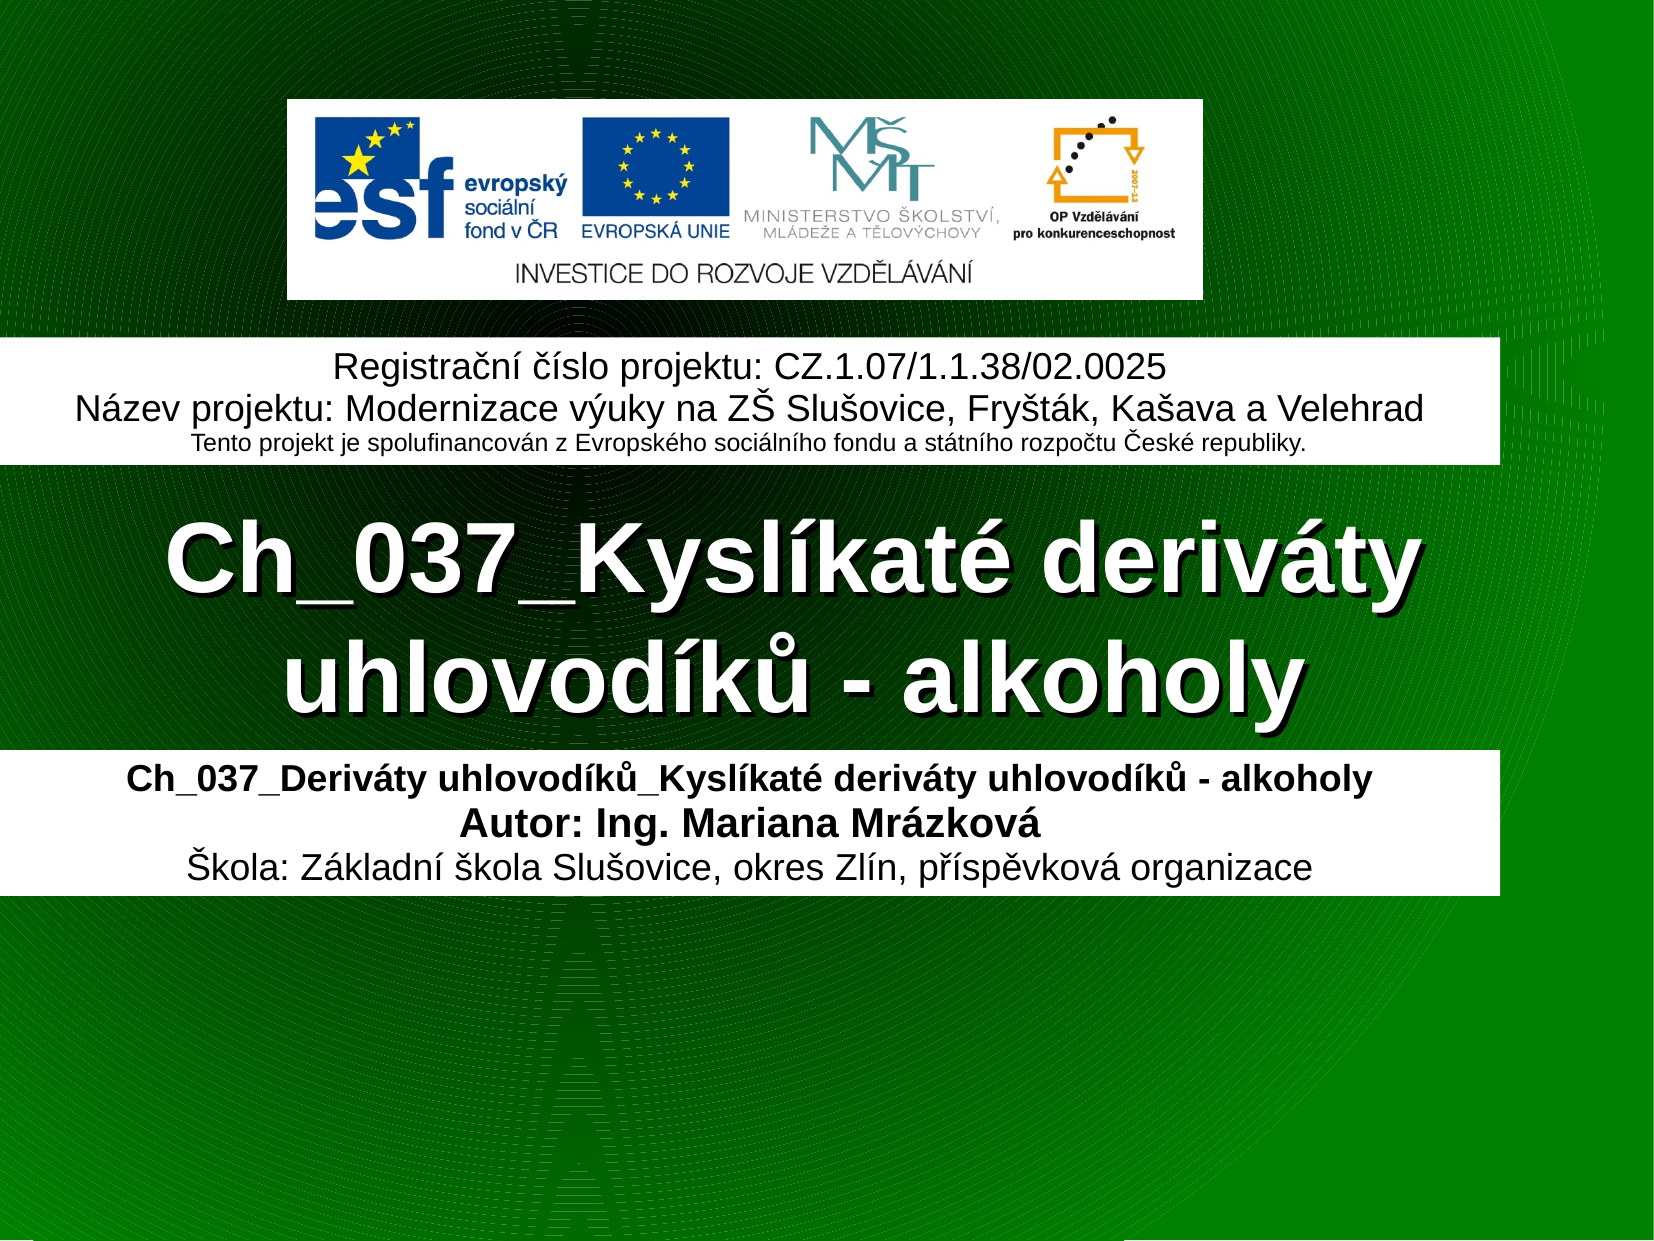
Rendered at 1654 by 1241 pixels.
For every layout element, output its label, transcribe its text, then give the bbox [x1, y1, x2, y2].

title Ch_037_Kyslíkaté deriváty uhlovodíků - alkoholy [112, 484, 1477, 741]
text_box Ch_037_Deriváty uhlovodíků_Kyslíkaté deriváty uhlovodíků - alkoholy Autor: Ing. Mariana Mrázková Škola: Základní škola Slušovice, okres Zlín, příspěvková organizace [0, 750, 1501, 896]
text_box Registrační číslo projektu: CZ.1.07/1.1.38/02.0025 Název projektu: Modernizace výuky na ZŠ Slušovice, Fryšták, Kašava a Velehrad Tento projekt je spolufinancován z Evropského sociálního fondu a státního rozpočtu České republiky. [0, 337, 1501, 465]
picture [287, 99, 1203, 300]
